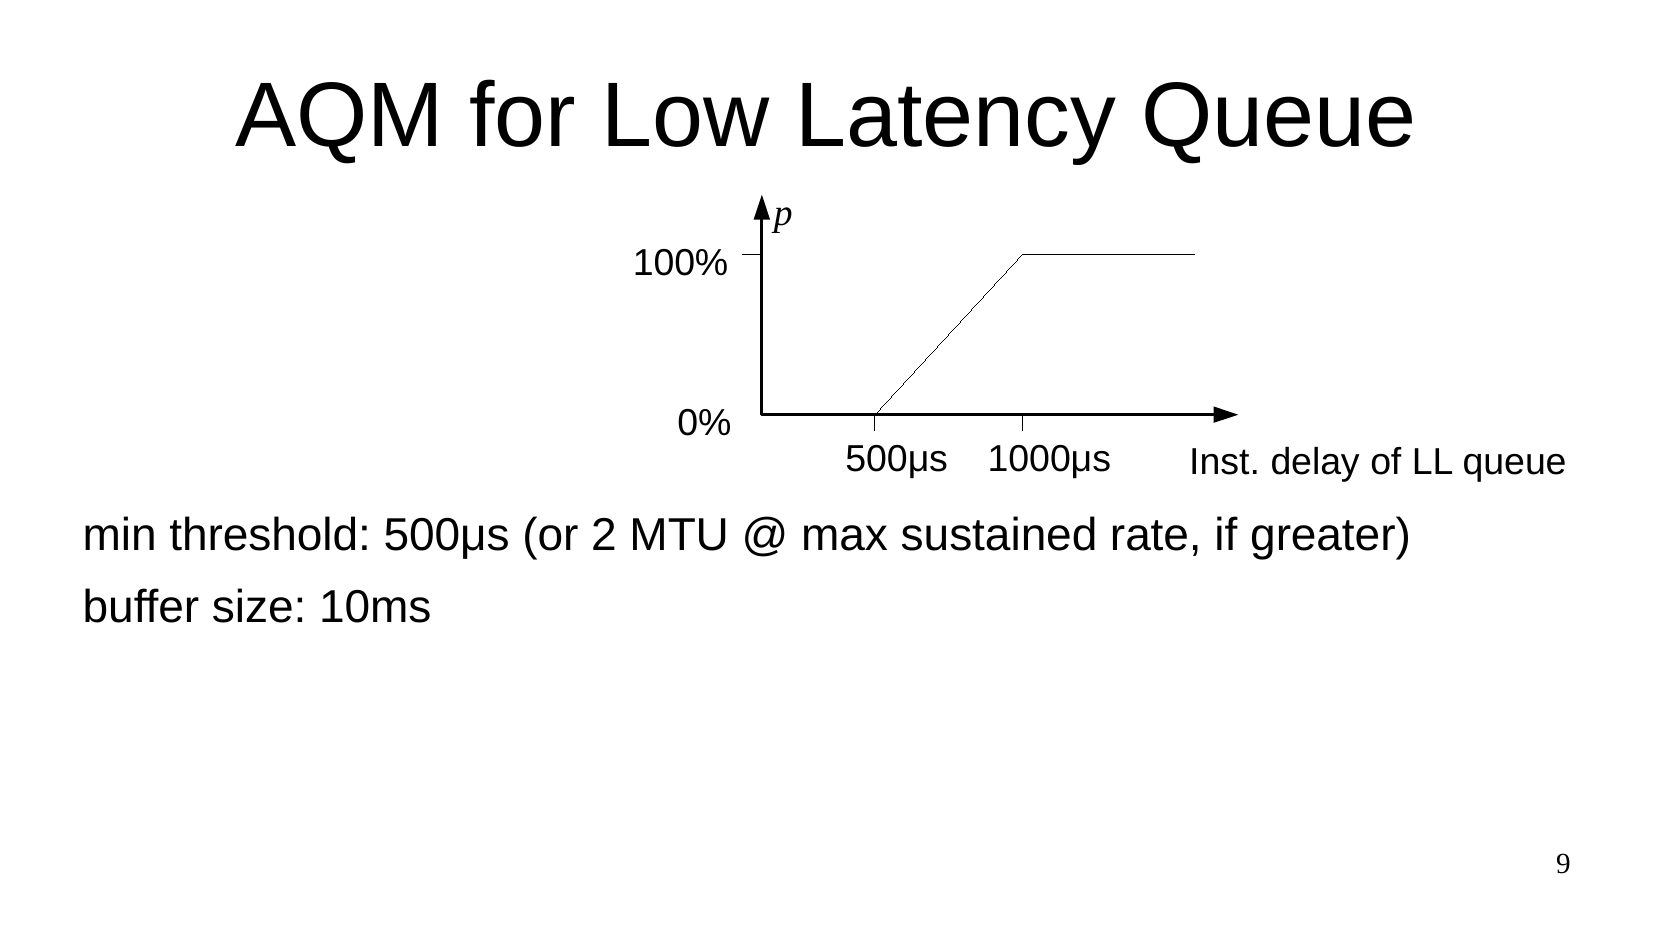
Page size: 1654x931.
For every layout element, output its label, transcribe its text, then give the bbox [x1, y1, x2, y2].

text_box 100% [618, 233, 744, 291]
list min threshold: 500μs (or 2 MTU @ max sustained rate, if greater) buffer size: 10ms [82, 508, 1571, 665]
text_box p [759, 184, 970, 326]
text_box 1000μs [972, 430, 1126, 488]
text_box 0% [662, 393, 747, 451]
text_box 500μs [830, 430, 963, 488]
title AQM for Low Latency Queue [82, 37, 1571, 193]
text_box Inst. delay of LL queue [1174, 433, 1582, 491]
